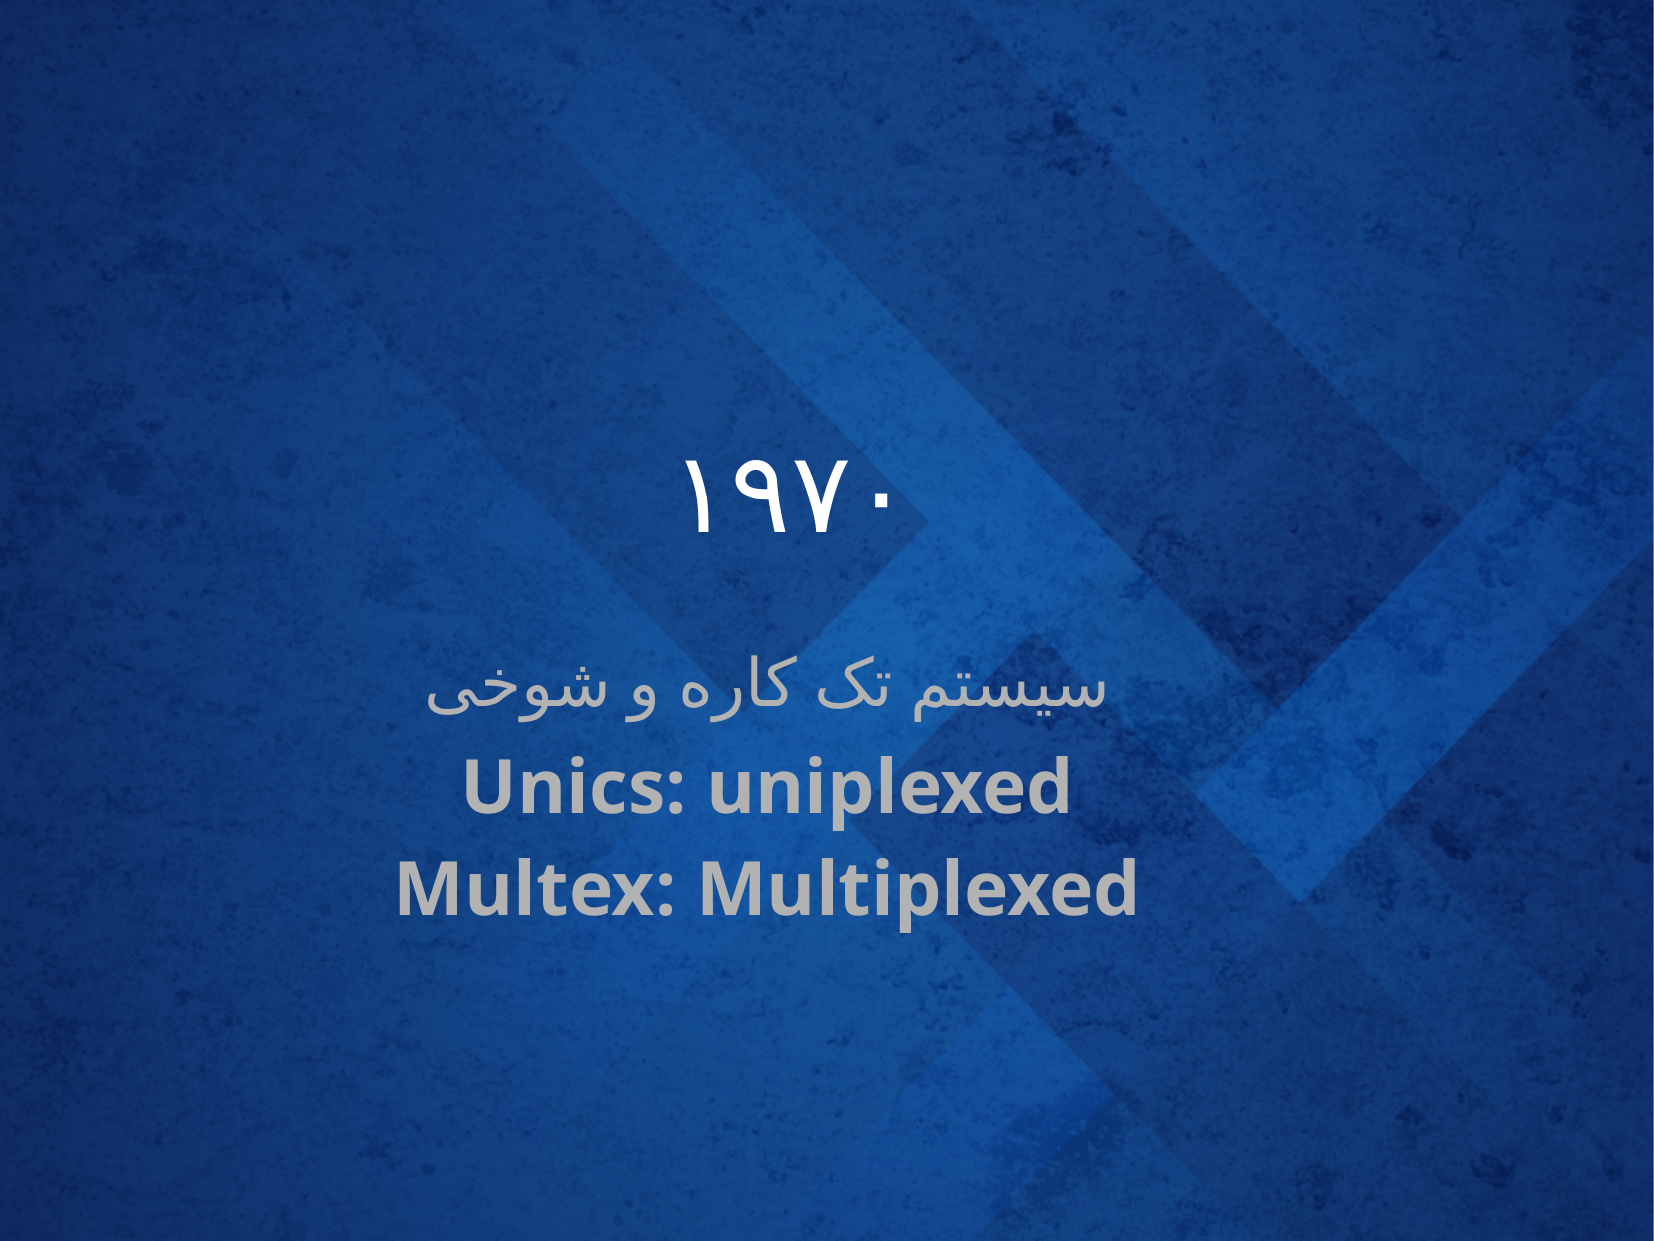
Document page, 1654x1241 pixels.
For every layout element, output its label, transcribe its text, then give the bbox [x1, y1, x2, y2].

title ۱۹۷۰ [194, 383, 1388, 628]
subtitle سیستم تک کاره و شوخی Unics: uniplexed Multex: Multiplexed [194, 627, 1341, 957]
picture [0, 0, 1654, 1241]
